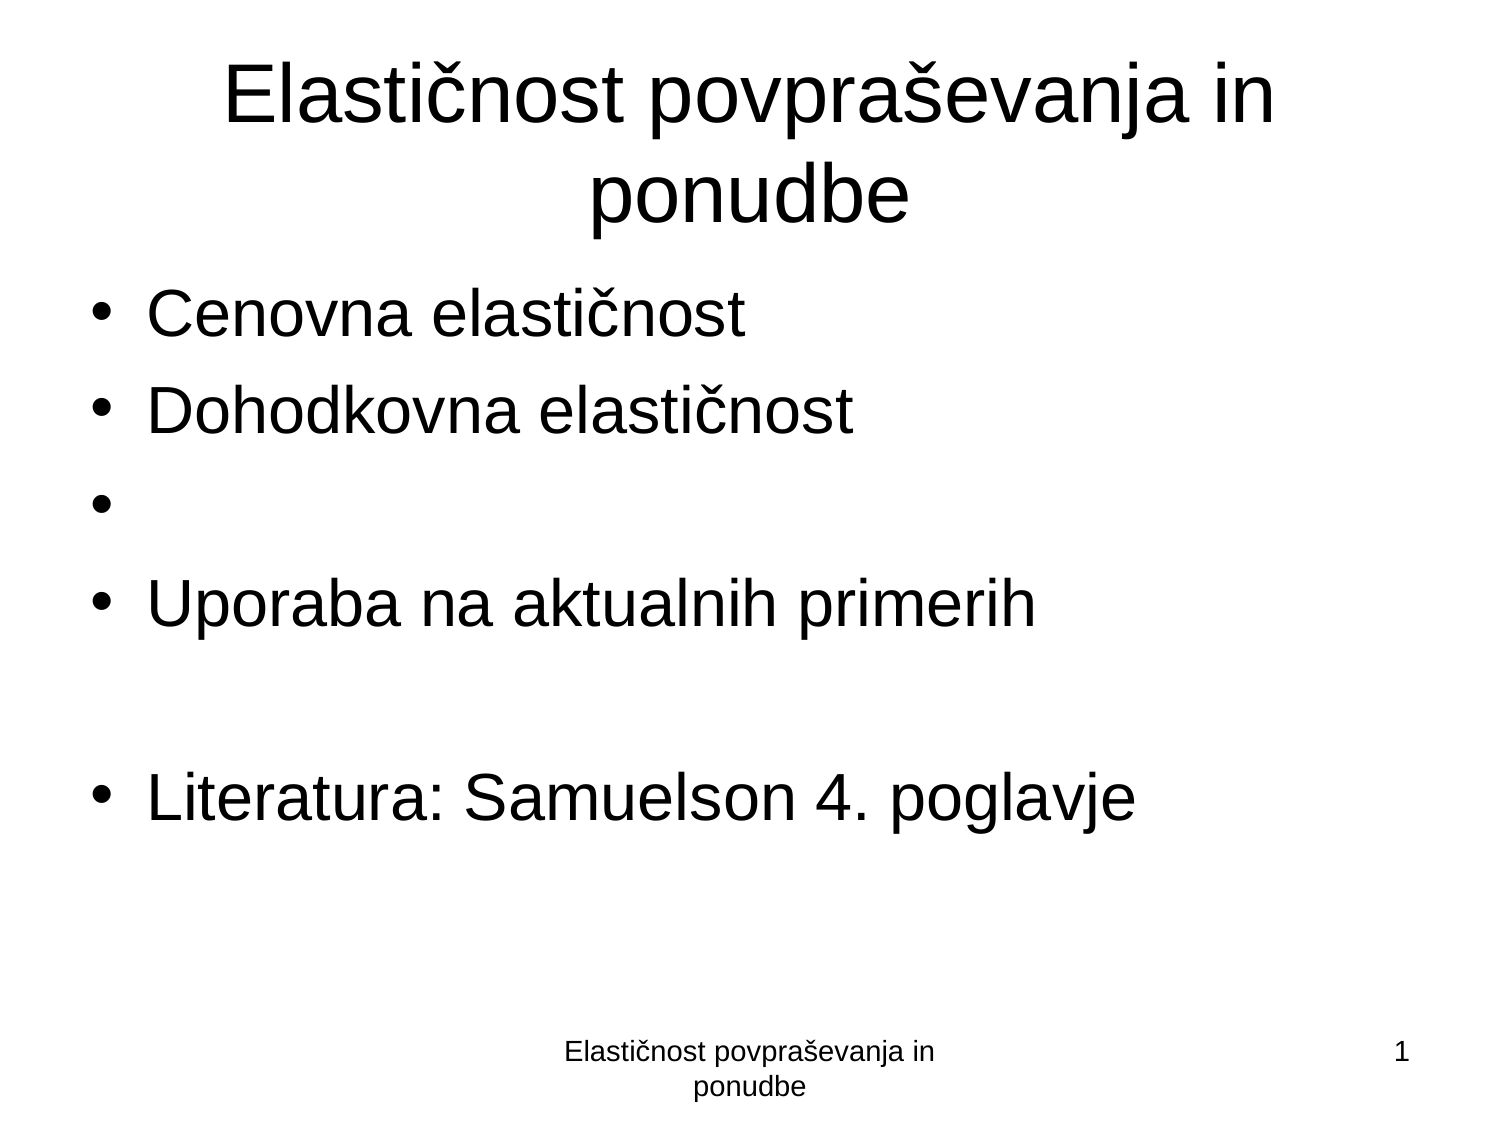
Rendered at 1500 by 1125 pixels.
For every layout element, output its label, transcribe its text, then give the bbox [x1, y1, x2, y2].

list Cenovna elastičnost Dohodkovna elastičnost Uporaba na aktualnih primerih Literatura: Samuelson 4. poglavje [75, 262, 1426, 1006]
text_box <number> [1074, 1024, 1426, 1103]
title Elastičnost povpraševanja in ponudbe [75, 31, 1426, 247]
text_box Elastičnost povpraševanja in ponudbe [512, 1024, 988, 1103]
